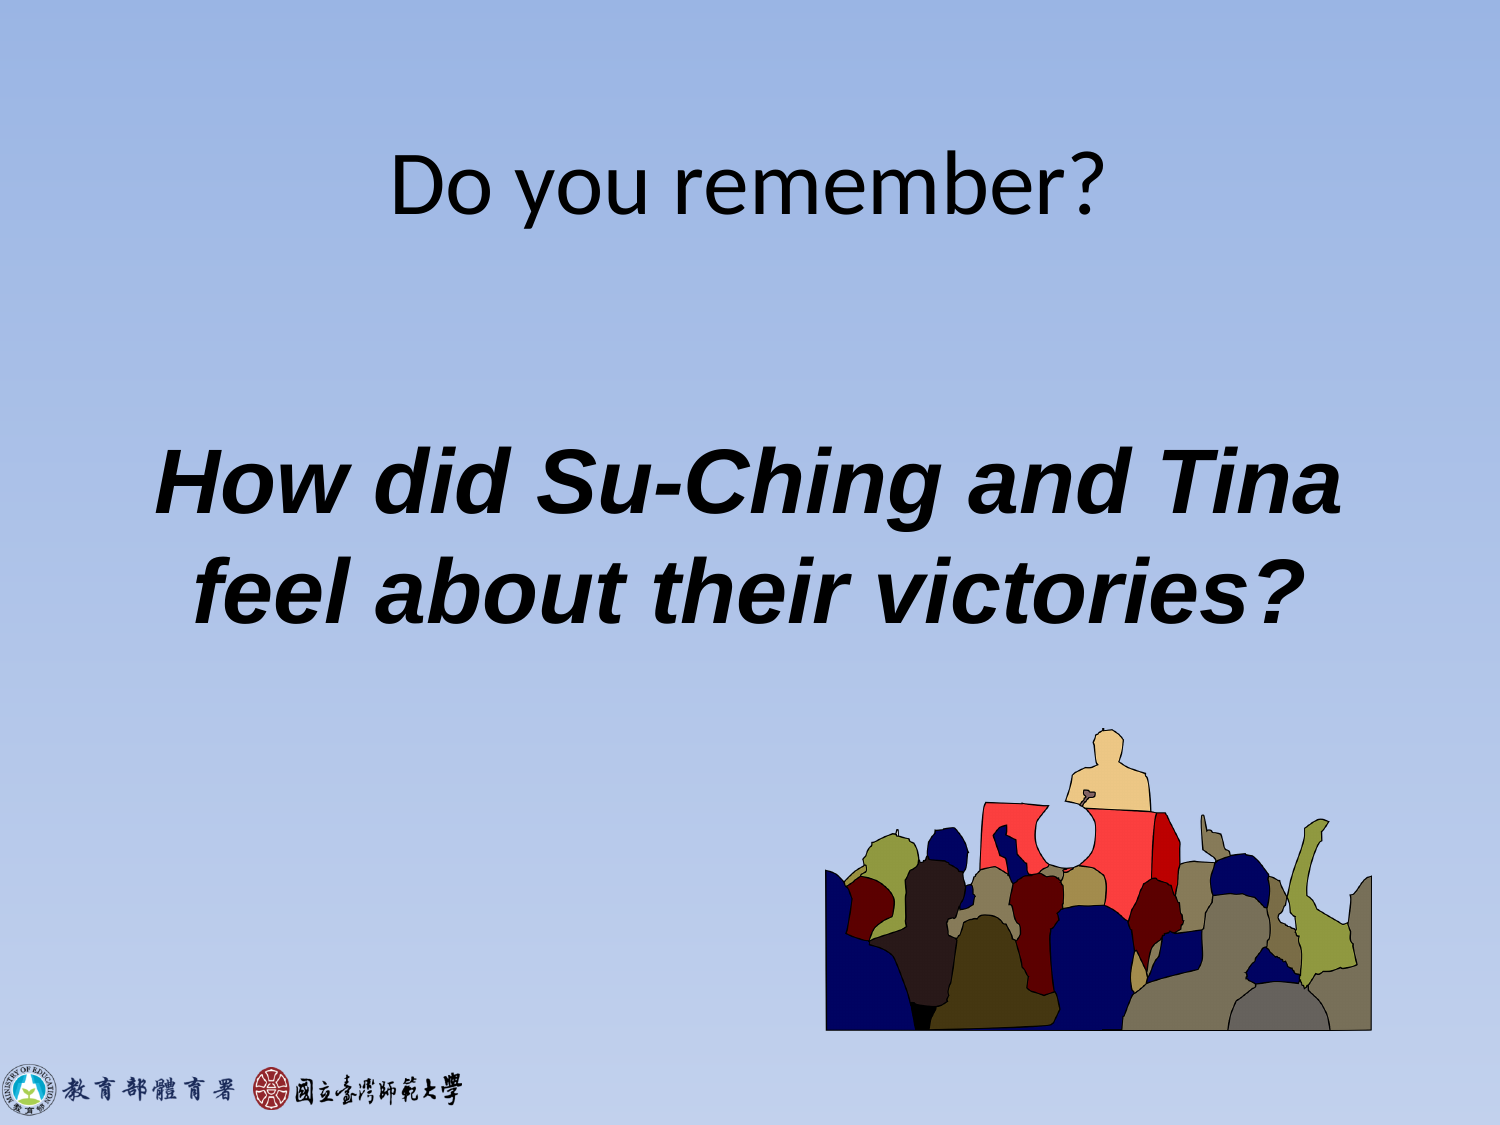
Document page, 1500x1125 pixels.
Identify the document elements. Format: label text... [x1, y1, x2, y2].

title Do you remember? [75, 84, 1426, 272]
list How did Su-Ching and Tina feel about their victories? [75, 421, 1425, 1006]
picture [825, 728, 1372, 1031]
